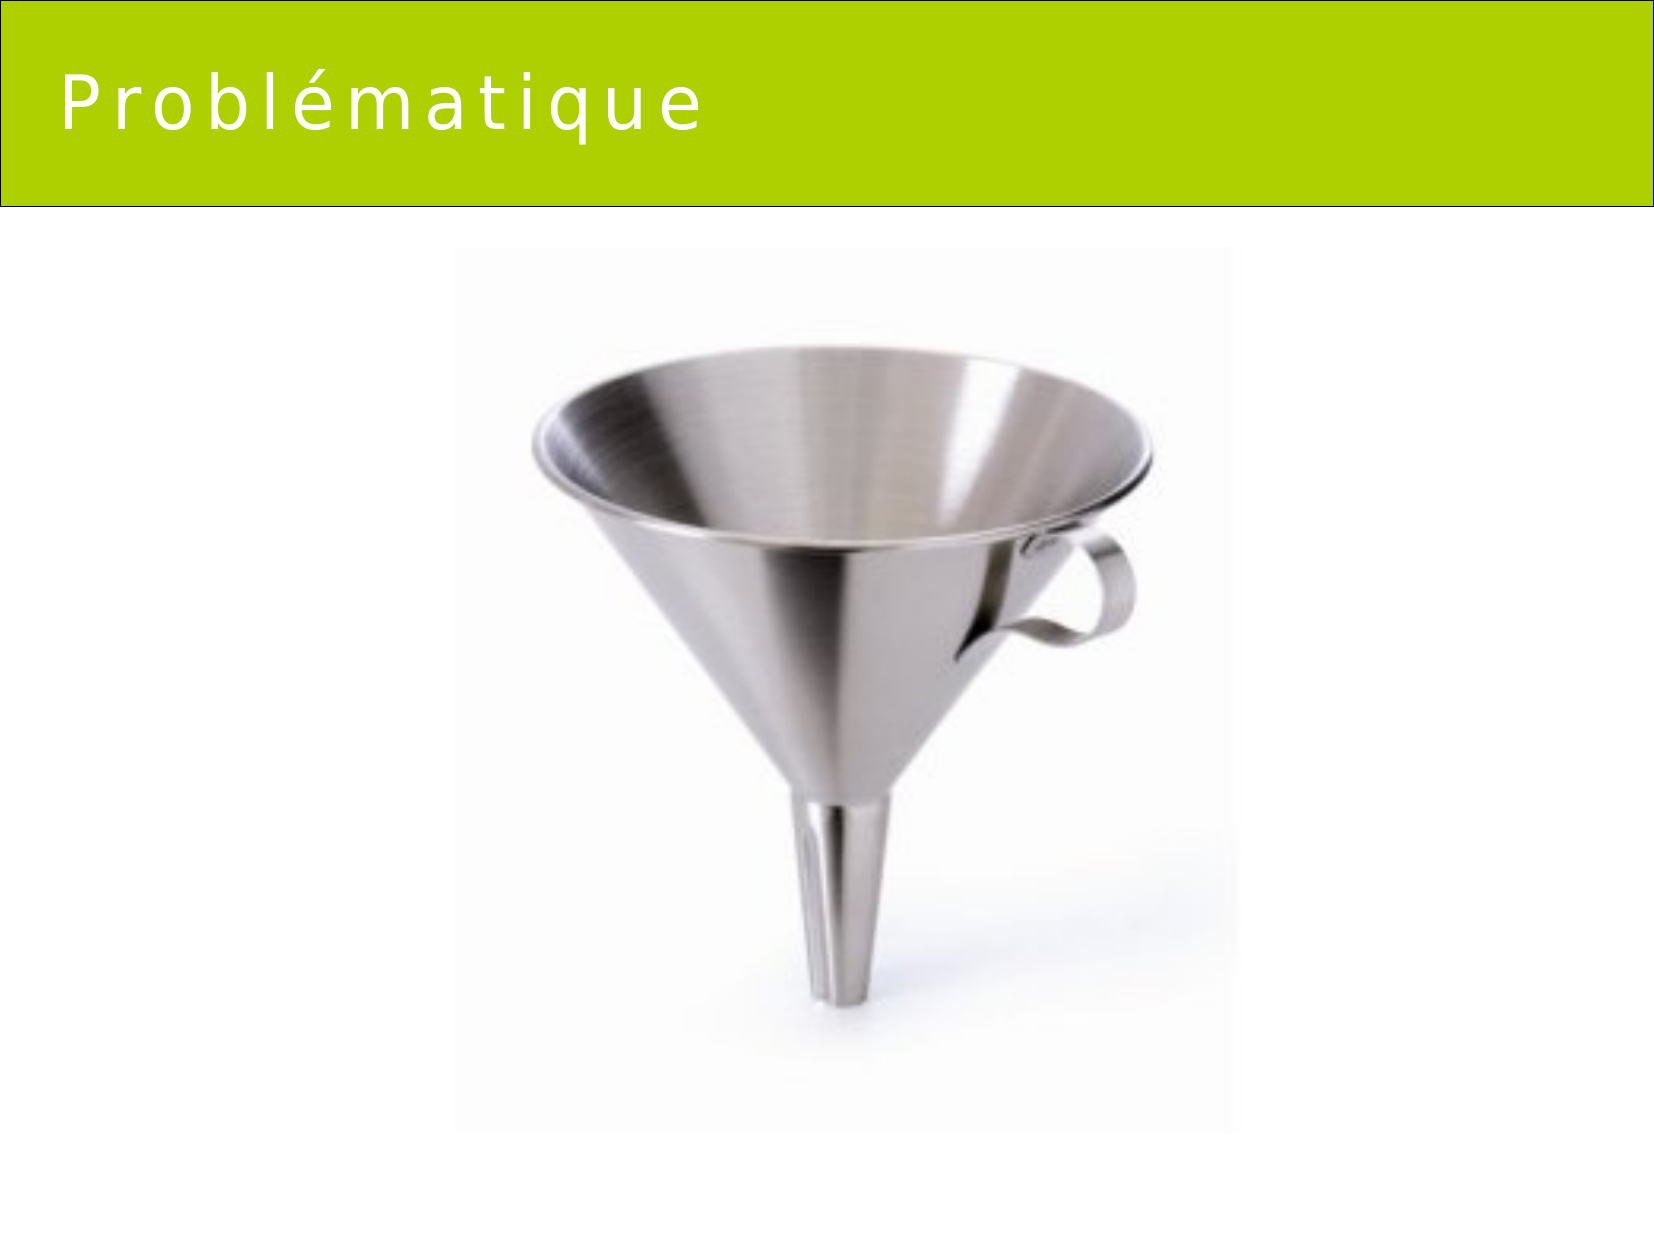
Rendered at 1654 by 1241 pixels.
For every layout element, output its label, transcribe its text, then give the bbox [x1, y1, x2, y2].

picture [0, 207, 1654, 1241]
title Problématique [59, 29, 1595, 178]
